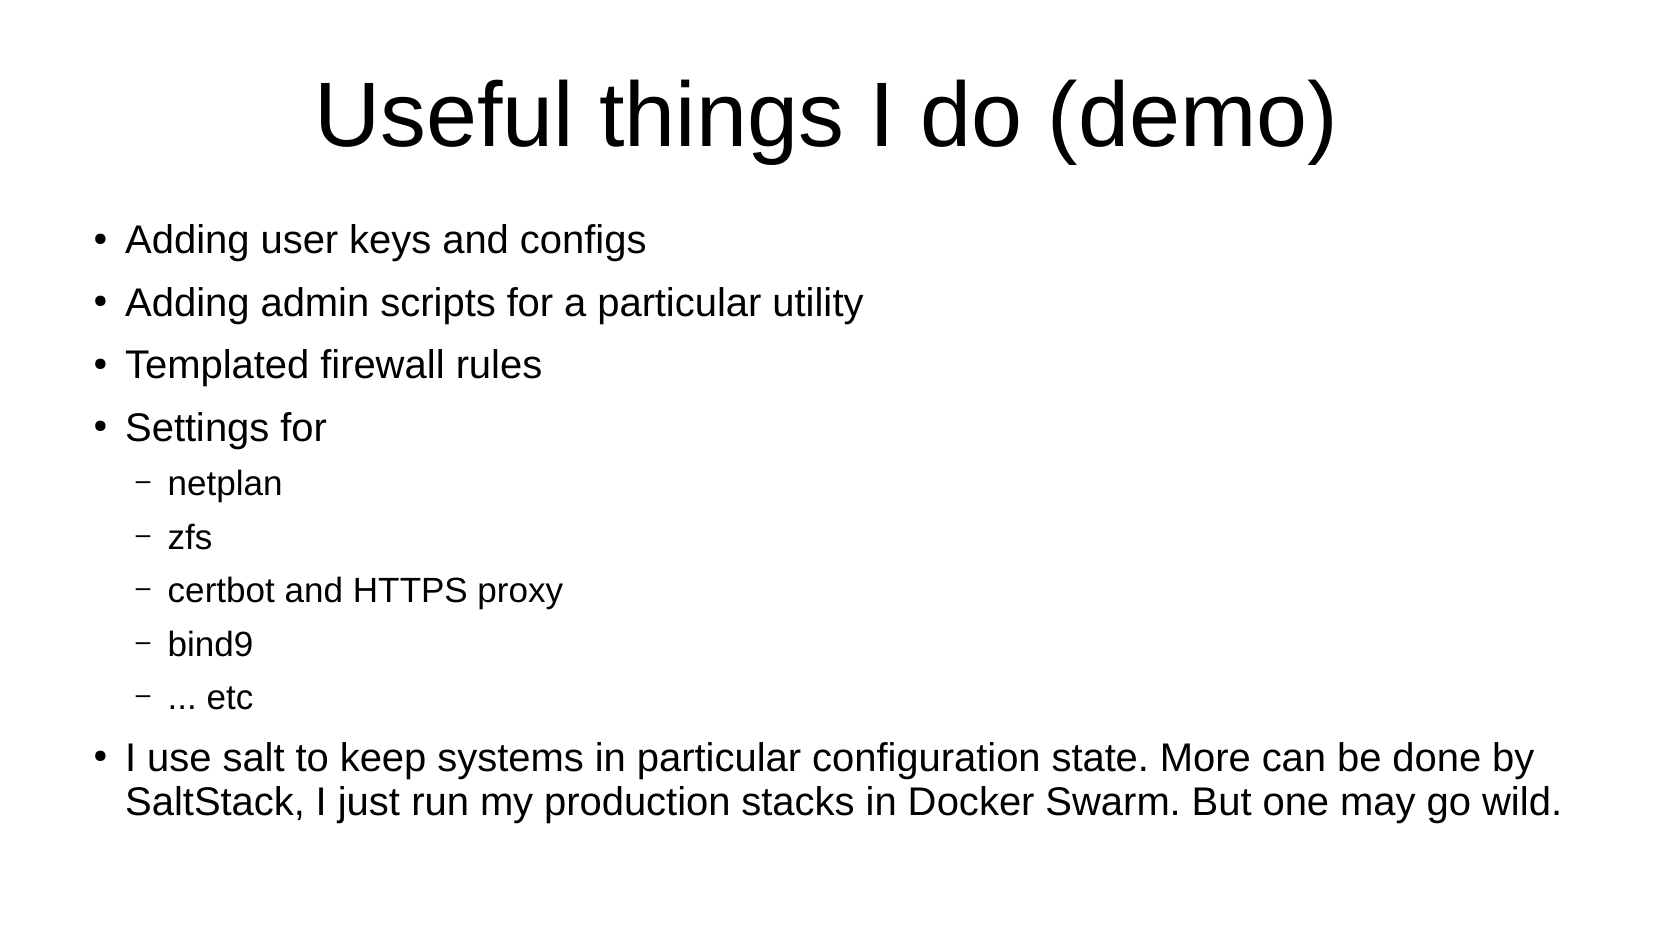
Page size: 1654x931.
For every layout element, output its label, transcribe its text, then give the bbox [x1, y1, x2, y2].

title Useful things I do (demo) [82, 37, 1571, 193]
list Adding user keys and configs Adding admin scripts for a particular utility Templated firewall rules Settings for netplan zfs certbot and HTTPS proxy bind9 ... etc I use salt to keep systems in particular configuration state. More can be done by SaltStack, I just run my production stacks in Docker Swarm. But one may go wild. [82, 217, 1571, 851]
